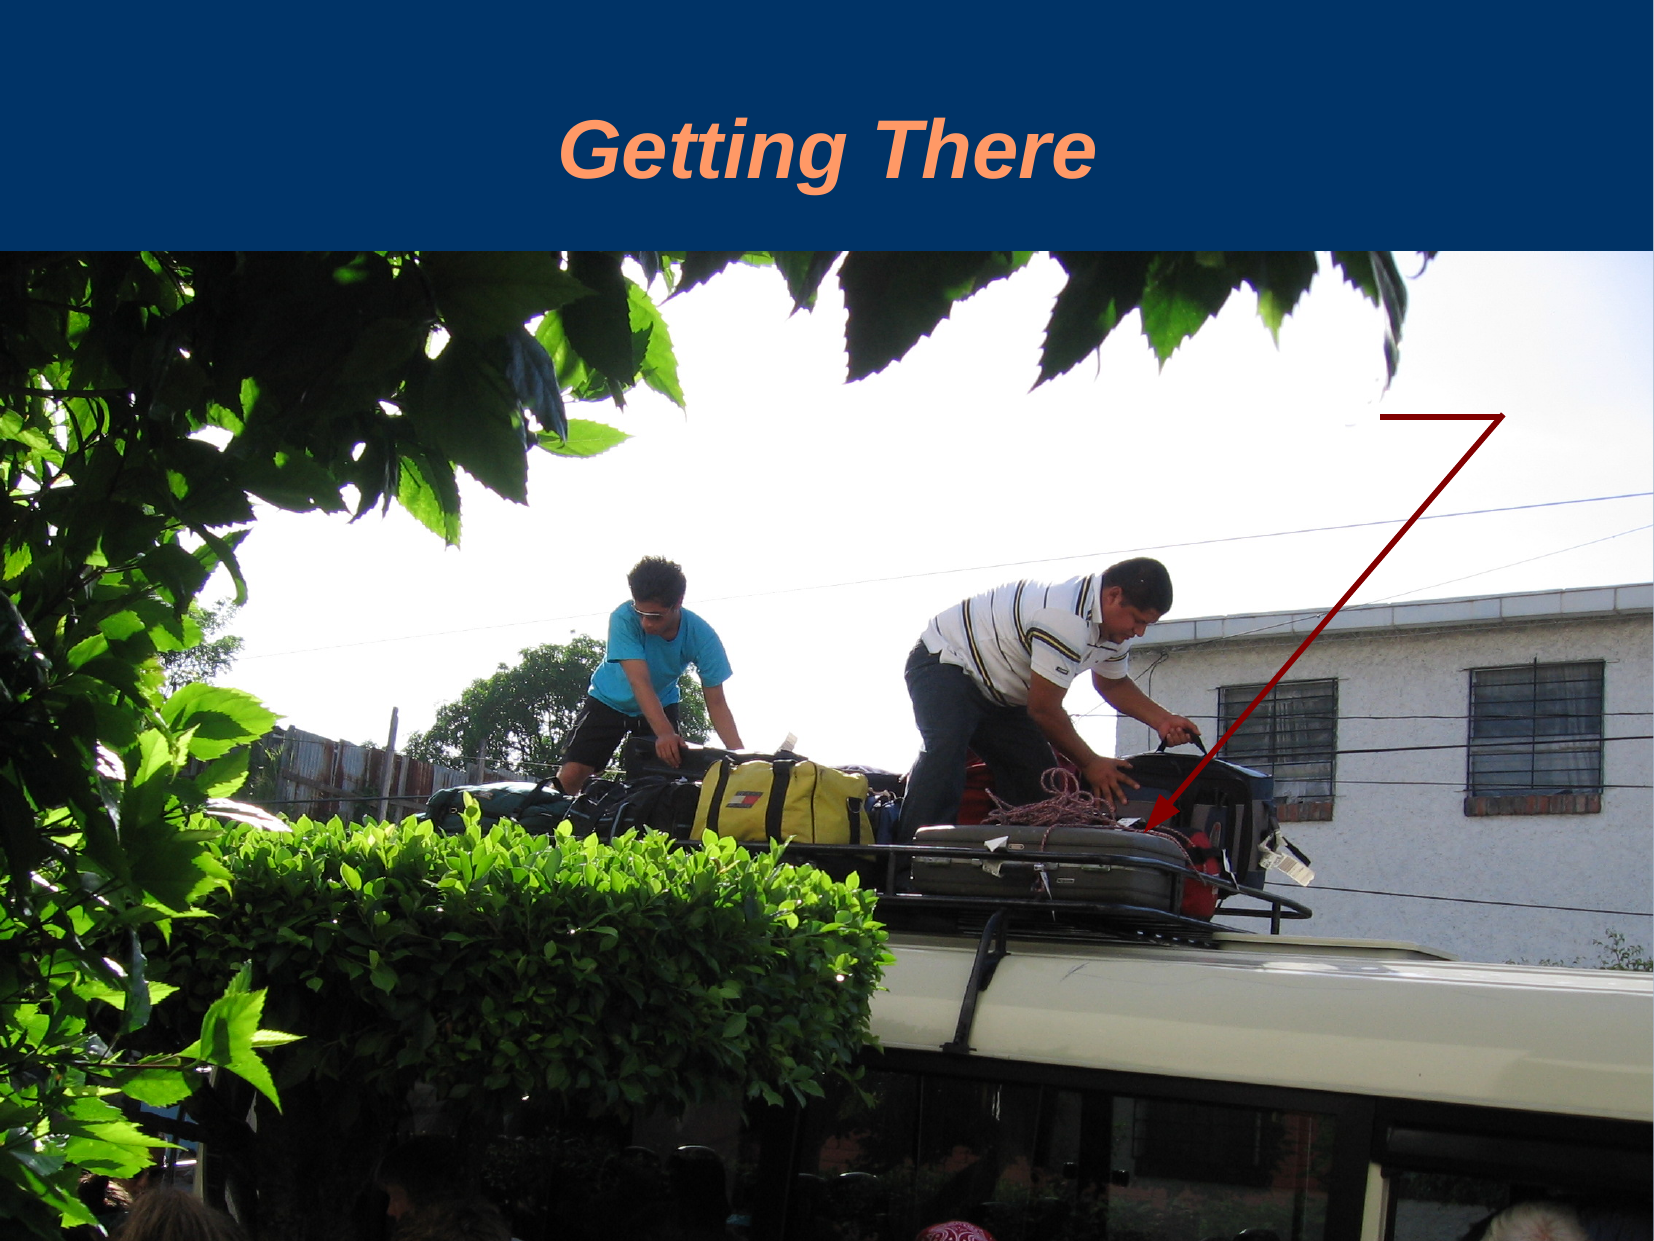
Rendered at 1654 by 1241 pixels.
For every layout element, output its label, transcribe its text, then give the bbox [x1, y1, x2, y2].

title Getting There [121, 53, 1534, 247]
text_box PC Transport [1039, 385, 1393, 475]
picture [0, 251, 1654, 1241]
